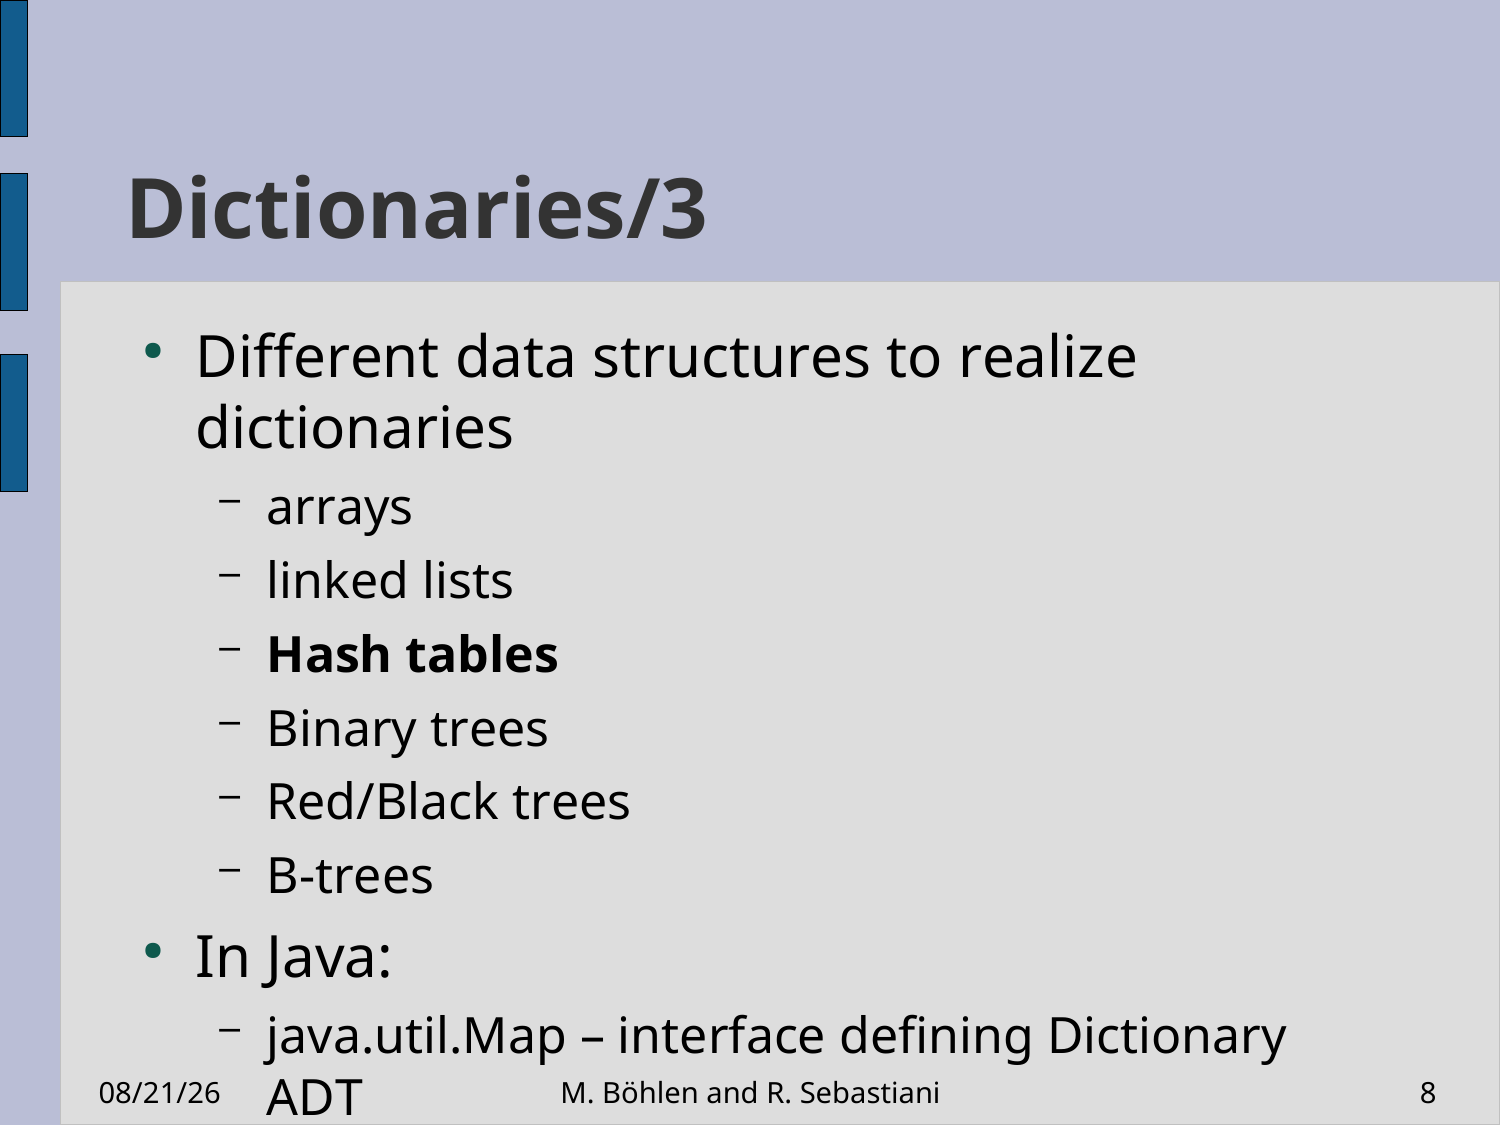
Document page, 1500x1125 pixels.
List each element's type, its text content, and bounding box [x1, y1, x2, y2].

list Different data structures to realize dictionaries arrays linked lists Hash tables Binary trees Red/Black trees B-trees In Java: java.util.Map – interface defining Dictionary ADT [110, 312, 1392, 1037]
title Dictionaries/3 [110, 67, 1392, 271]
